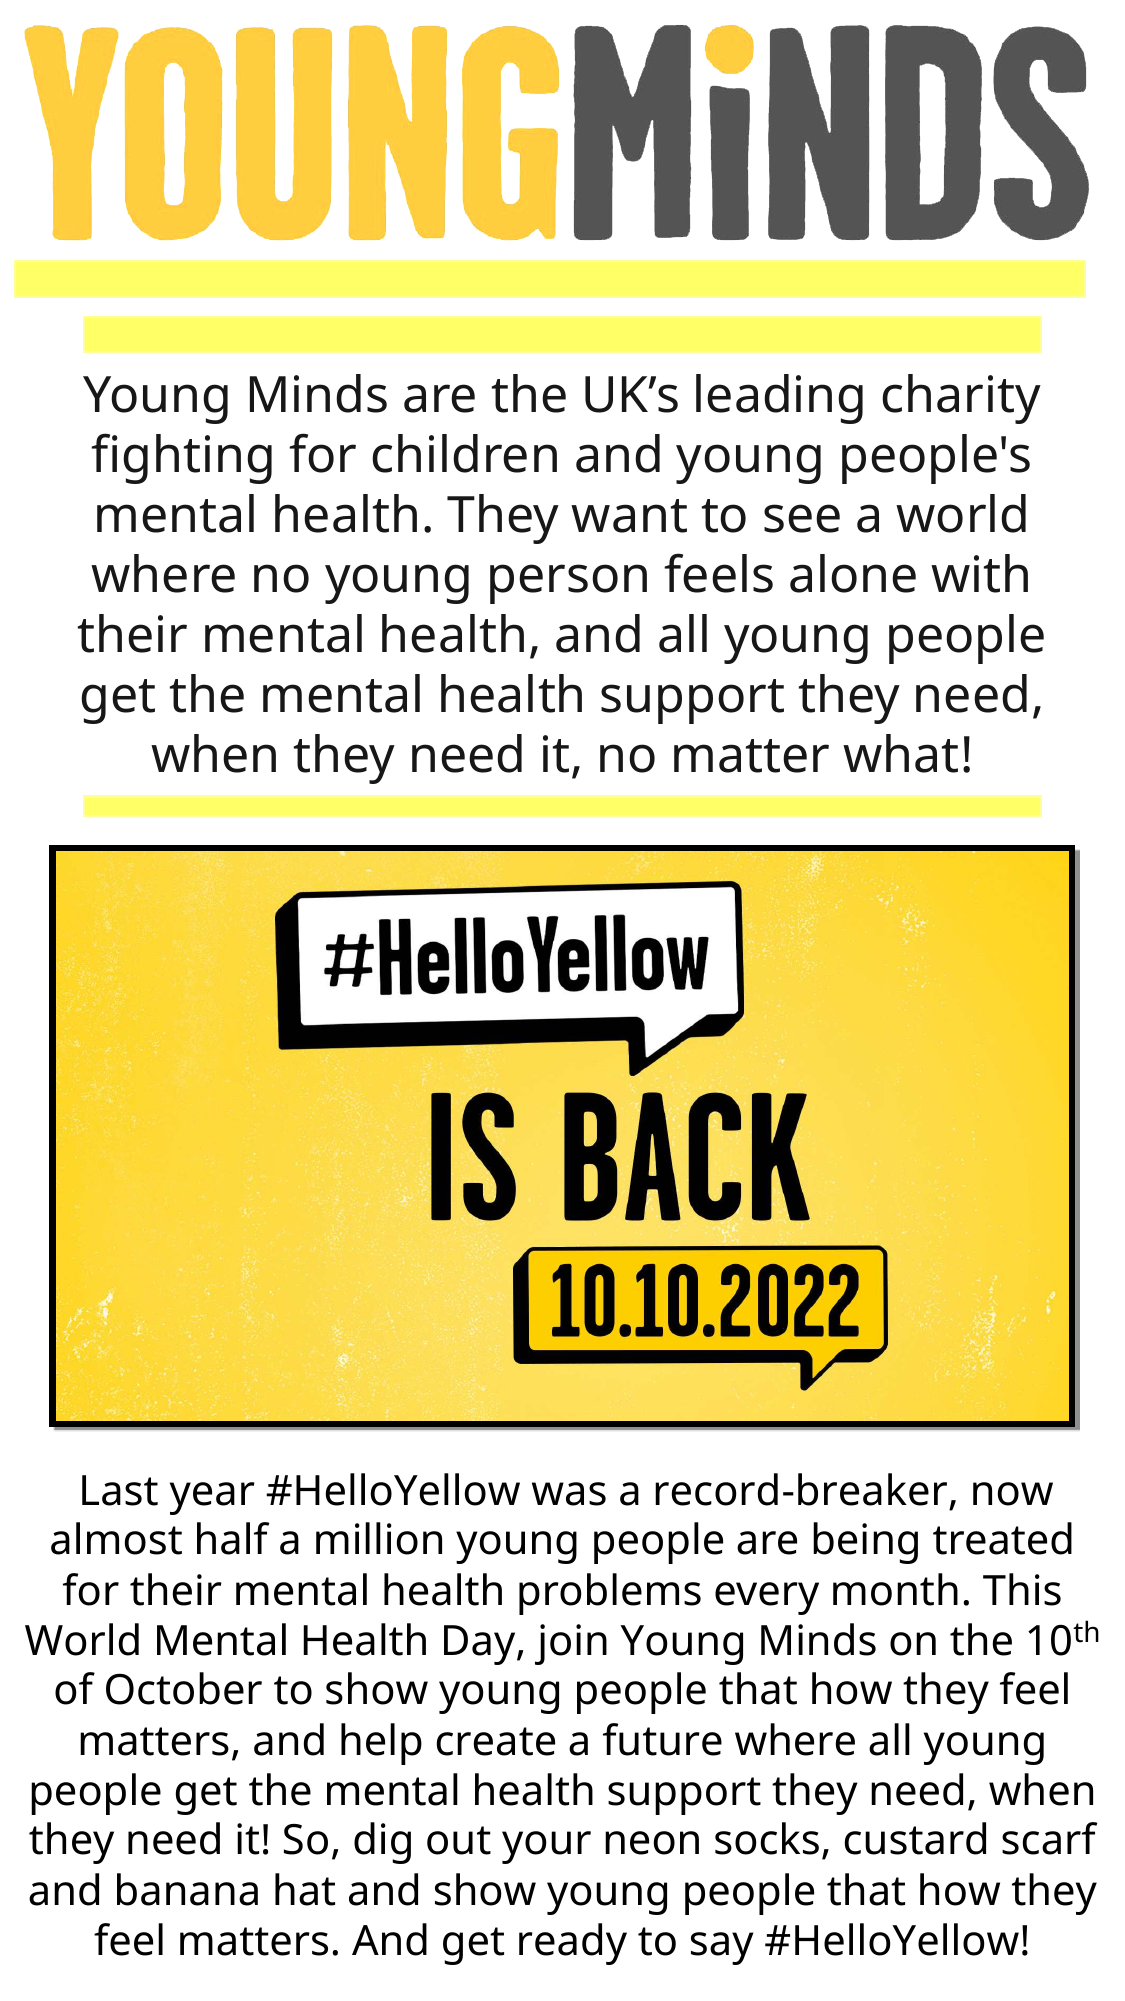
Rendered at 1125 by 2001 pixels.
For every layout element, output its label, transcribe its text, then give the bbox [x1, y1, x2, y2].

text_box [84, 317, 1041, 352]
picture [55, 850, 1070, 1422]
text_box Young Minds are the UK’s leading charity fighting for children and young people's mental health. They want to see a world where no young person feels alone with their mental health, and all young people get the mental health support they need, when they need it, no matter what! [43, 354, 1082, 795]
picture [0, 0, 1125, 266]
text_box [84, 796, 1041, 816]
text_box Last year #HelloYellow was a record-breaker, now almost half a million young people are being treated for their mental health problems every month. This World Mental Health Day, join Young Minds on the 10th of October to show young people that how they feel matters, and help create a future where all young people get the mental health support they need, when they need it! So, dig out your neon socks, custard scarf and banana hat and show young people that how they feel matters. And get ready to say #HelloYellow! [7, 1455, 1118, 1976]
text_box [15, 261, 1085, 297]
